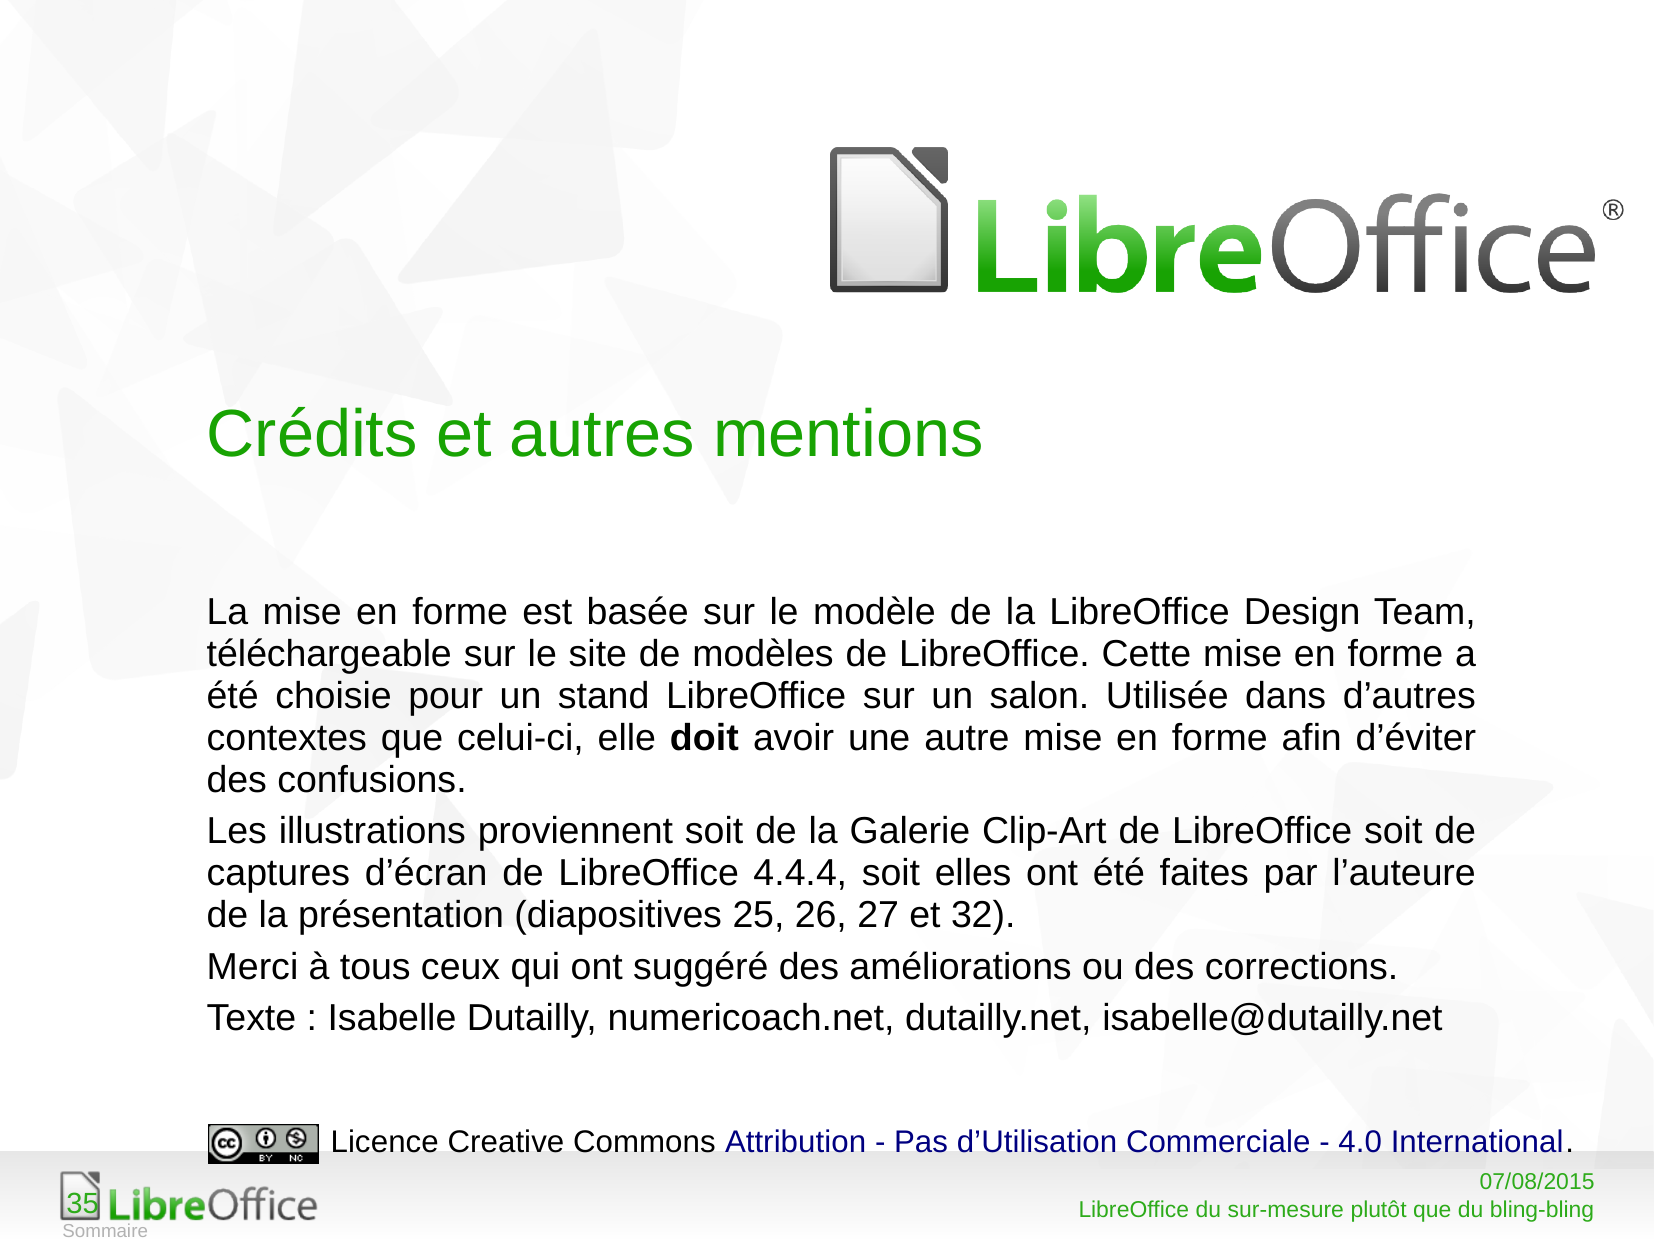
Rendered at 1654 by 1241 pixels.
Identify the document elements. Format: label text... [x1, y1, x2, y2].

list La mise en forme est basée sur le modèle de la LibreOffice Design Team, téléchargeable sur le site de modèles de LibreOffice. Cette mise en forme a été choisie pour un stand LibreOffice sur un salon. Utilisée dans d’autres contextes que celui-ci, elle doit avoir une autre mise en forme afin d’éviter des confusions. Les illustrations proviennent soit de la Galerie Clip-Art de LibreOffice soit de captures d’écran de LibreOffice 4.4.4, soit elles ont été faites par l’auteure de la présentation (diapositives 25, 26, 27 et 32). Merci à tous ceux qui ont suggéré des améliorations ou des corrections. Texte : Isabelle Dutailly, numericoach.net, dutailly.net, isabelle@dutailly.net [206, 590, 1477, 1099]
picture [41, 1124, 337, 1240]
text_box Licence Creative Commons Attribution - Pas d’Utilisation Commerciale - 4.0 International. [330, 1116, 1613, 1168]
picture [0, 0, 1654, 930]
title Crédits et autres mentions [206, 395, 1477, 573]
picture [915, 548, 1654, 1169]
